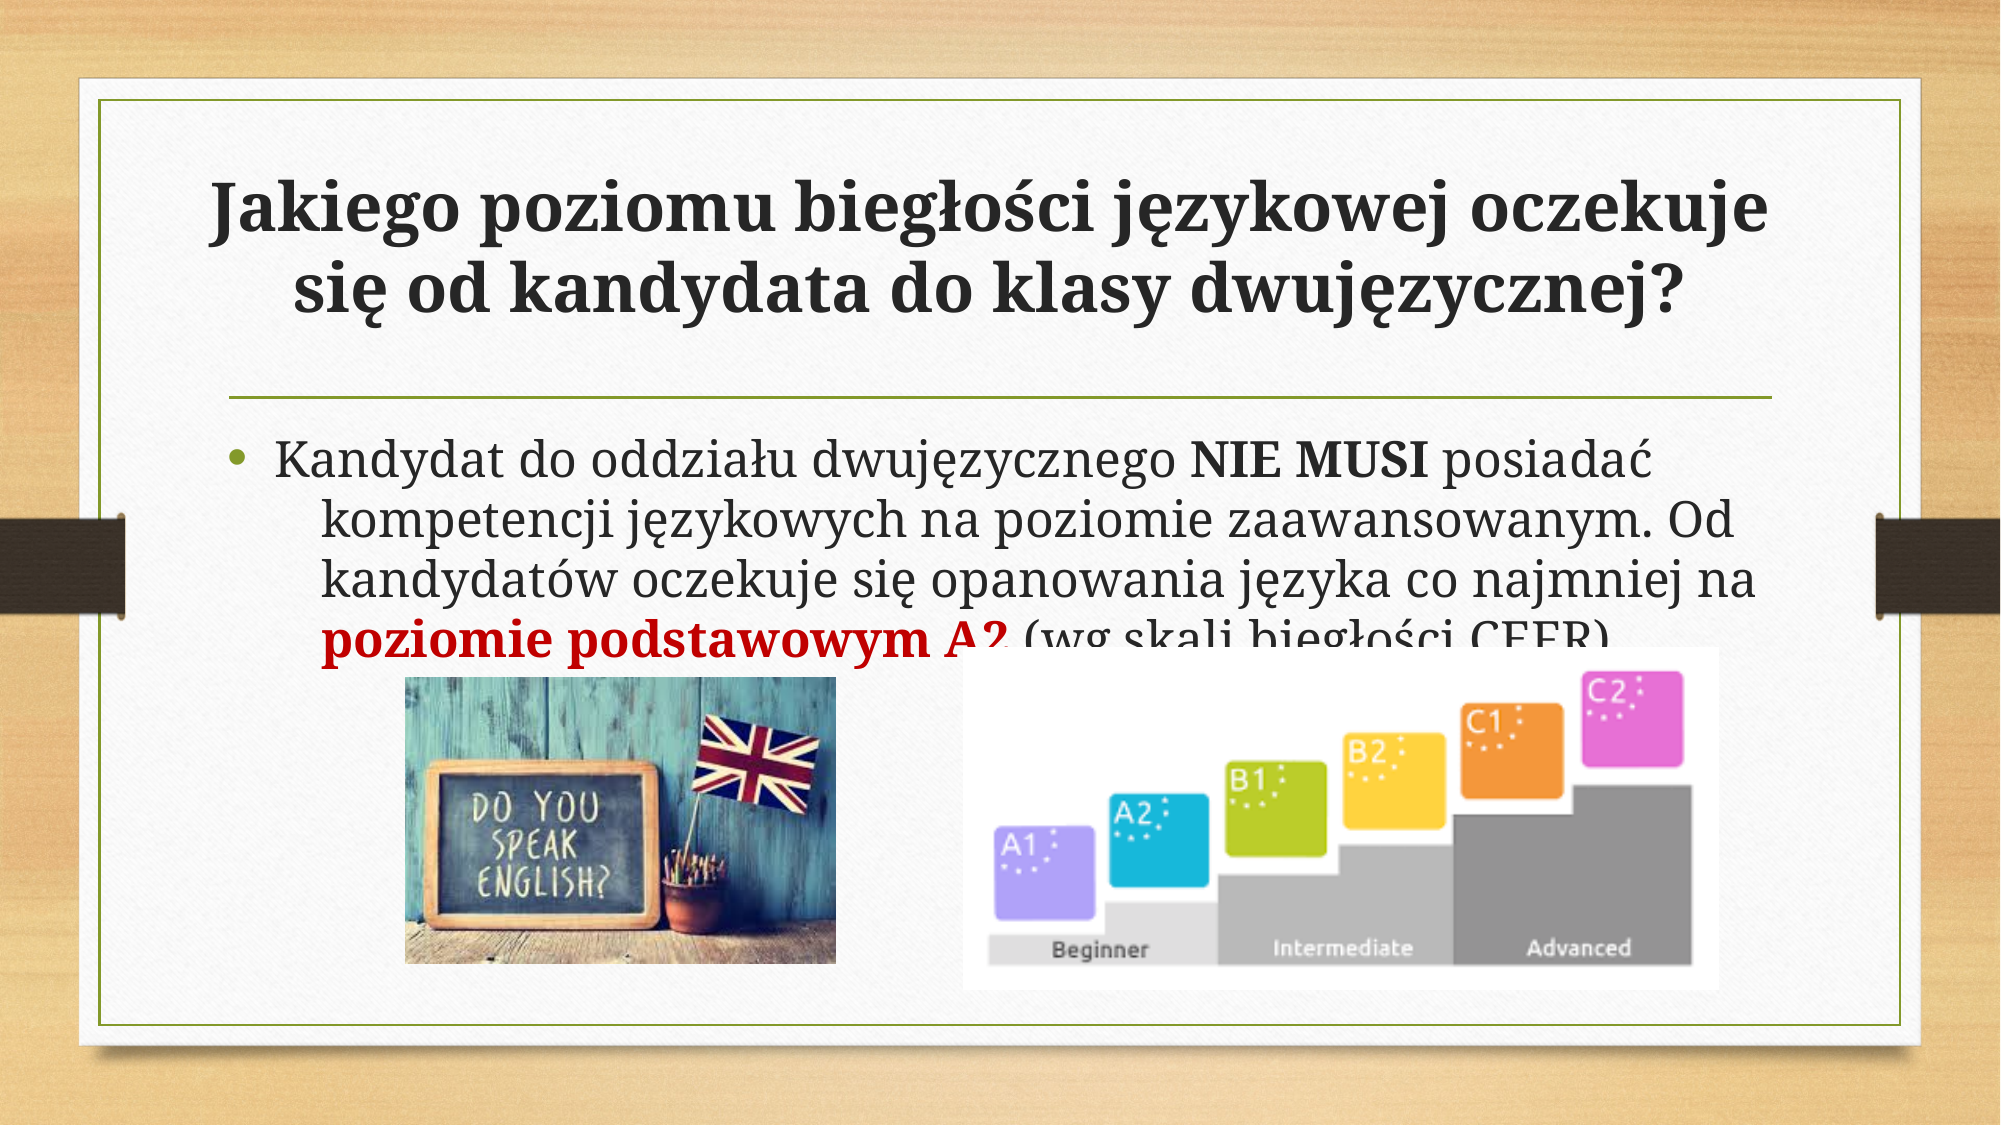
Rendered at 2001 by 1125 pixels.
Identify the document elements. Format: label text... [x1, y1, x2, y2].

list Kandydat do oddziału dwujęzycznego NIE MUSI posiadać kompetencji językowych na poziomie zaawansowanym. Od kandydatów oczekuje się opanowania języka co najmniej na poziomie podstawowym A2 (wg skali biegłości CEFR). [212, 419, 1788, 964]
picture [963, 647, 1719, 990]
title Jakiego poziomu biegłości językowej oczekuje się od kandydata do klasy dwujęzycznej? [194, 114, 1788, 376]
picture [405, 677, 836, 964]
